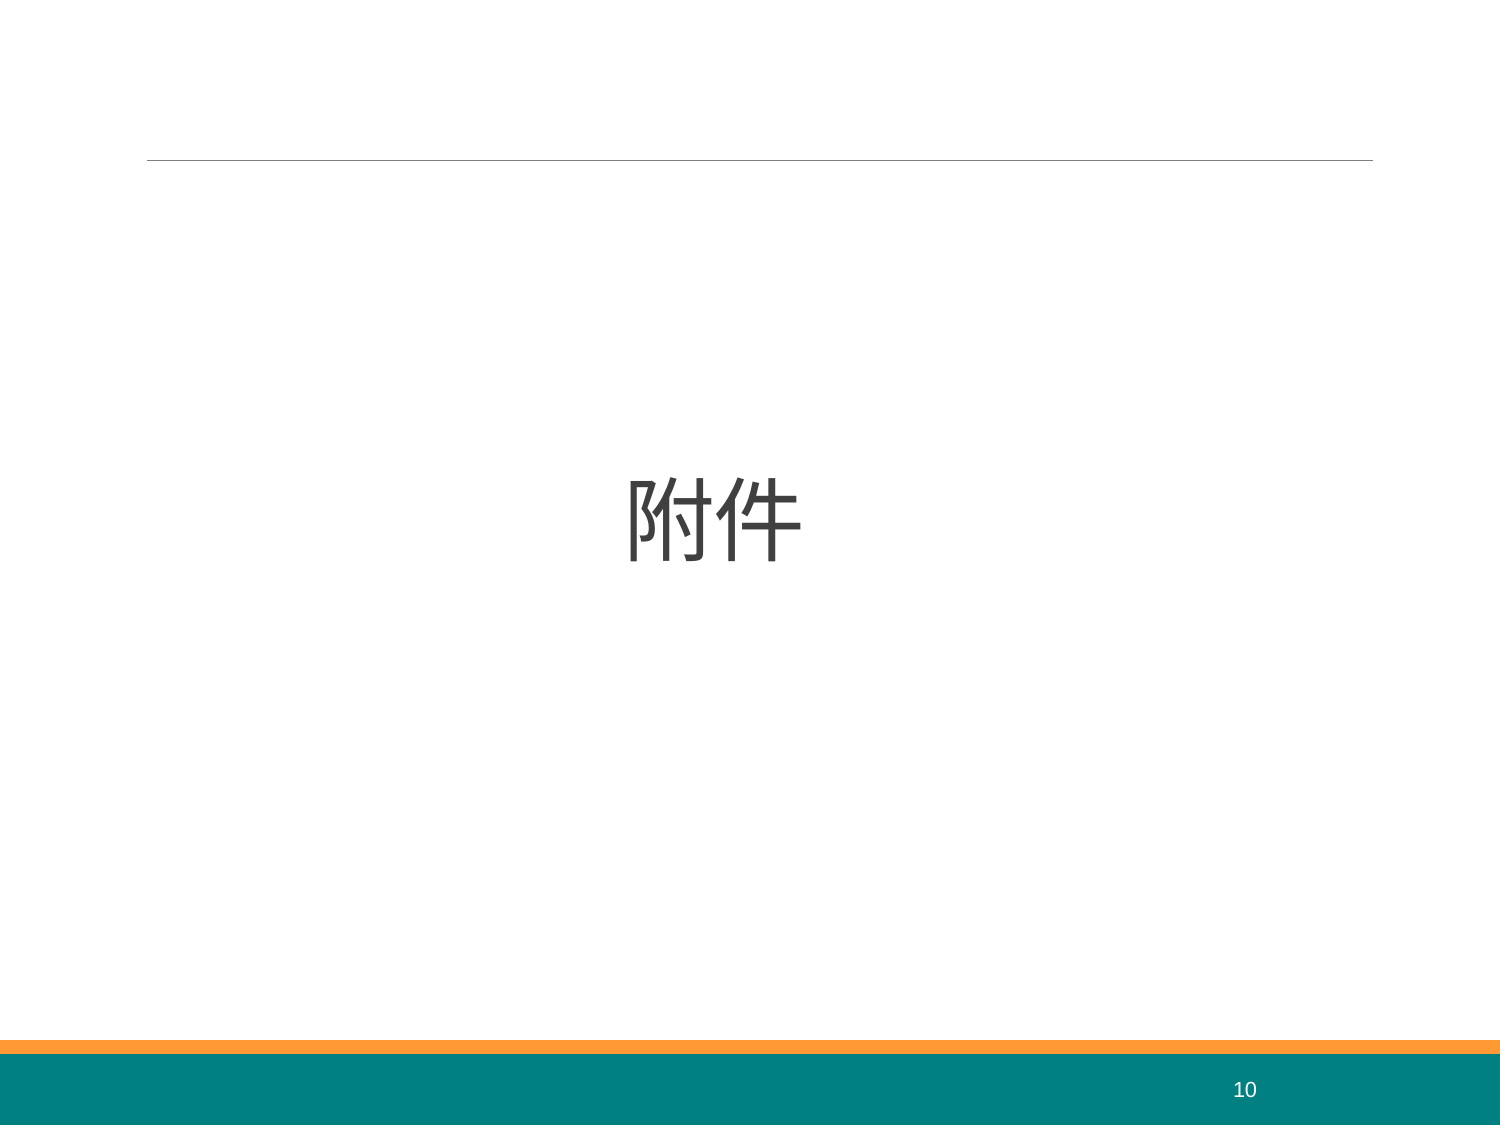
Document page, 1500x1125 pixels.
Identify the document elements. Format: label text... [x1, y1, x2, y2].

text_box [1218, 1059, 1380, 1120]
text_box 附件 [608, 456, 822, 566]
